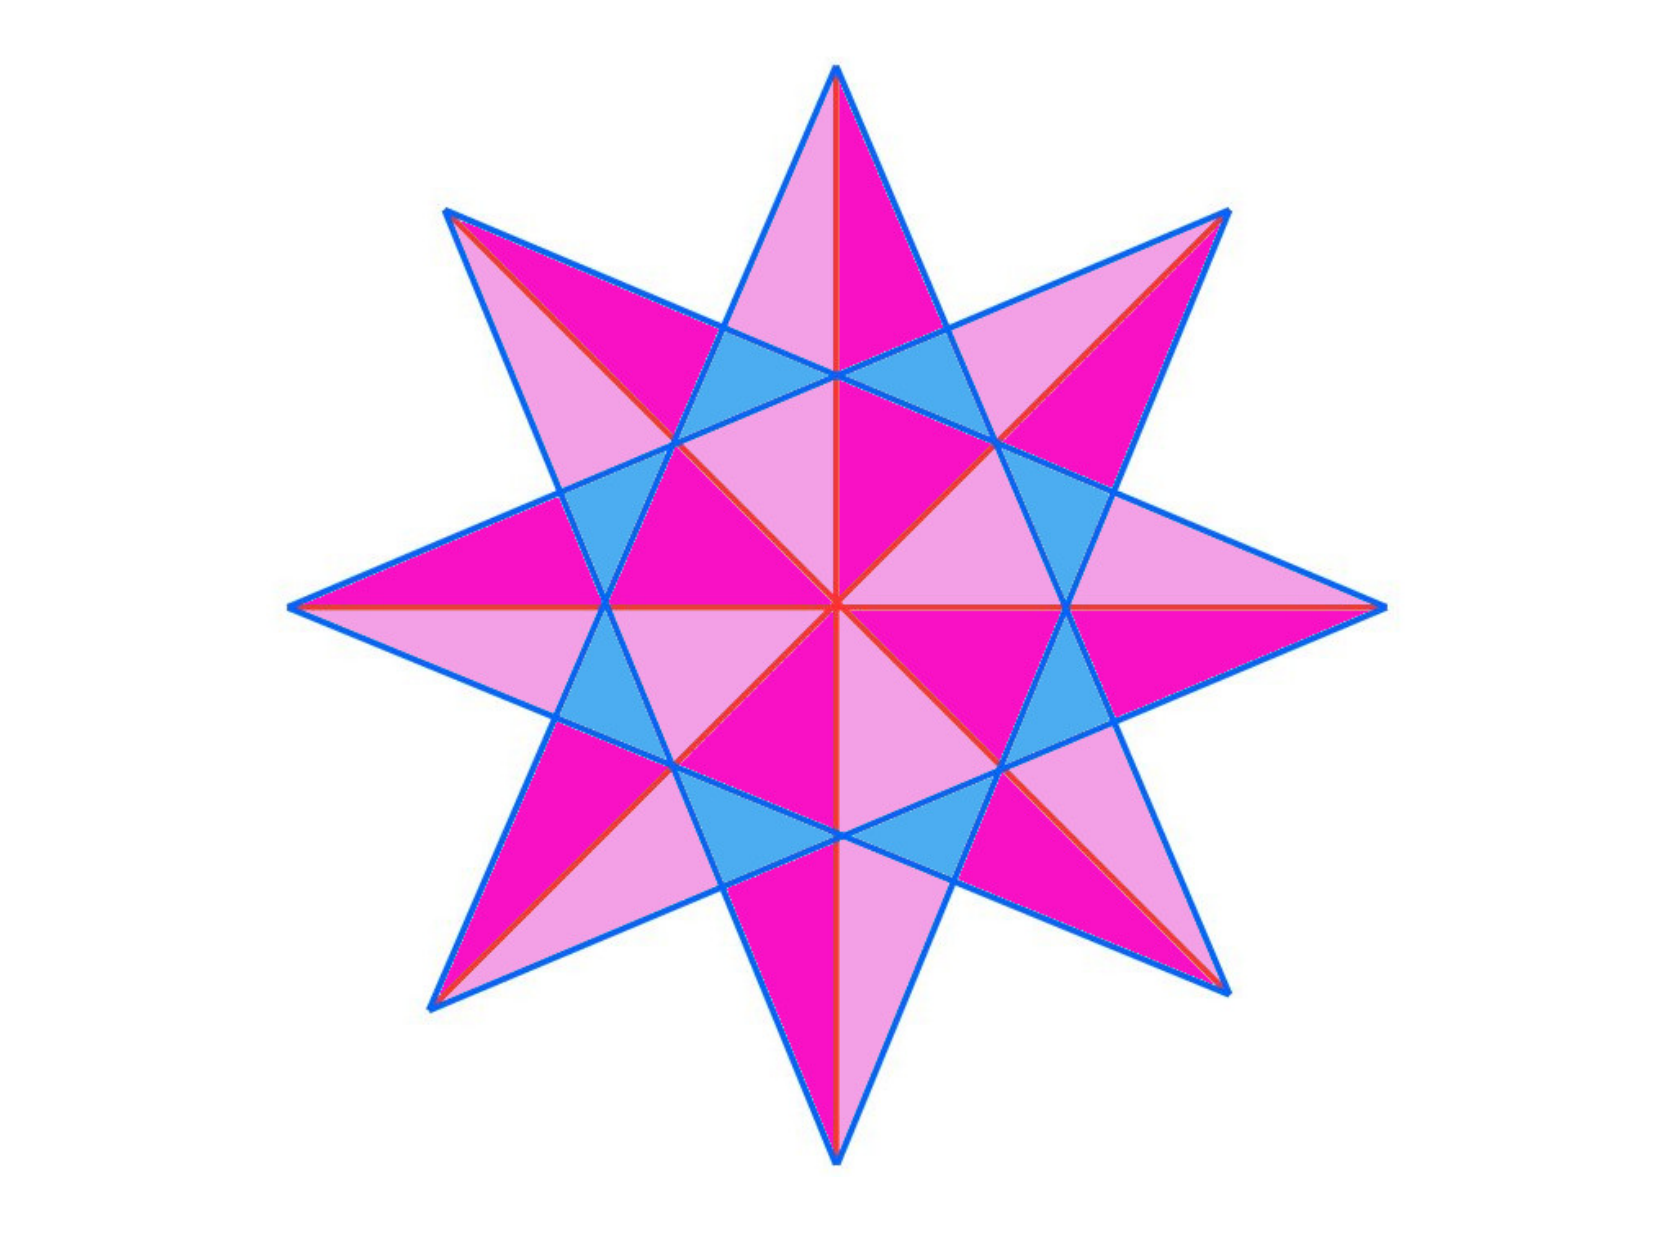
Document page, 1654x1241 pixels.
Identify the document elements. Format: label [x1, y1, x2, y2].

picture [266, 44, 1414, 1177]
